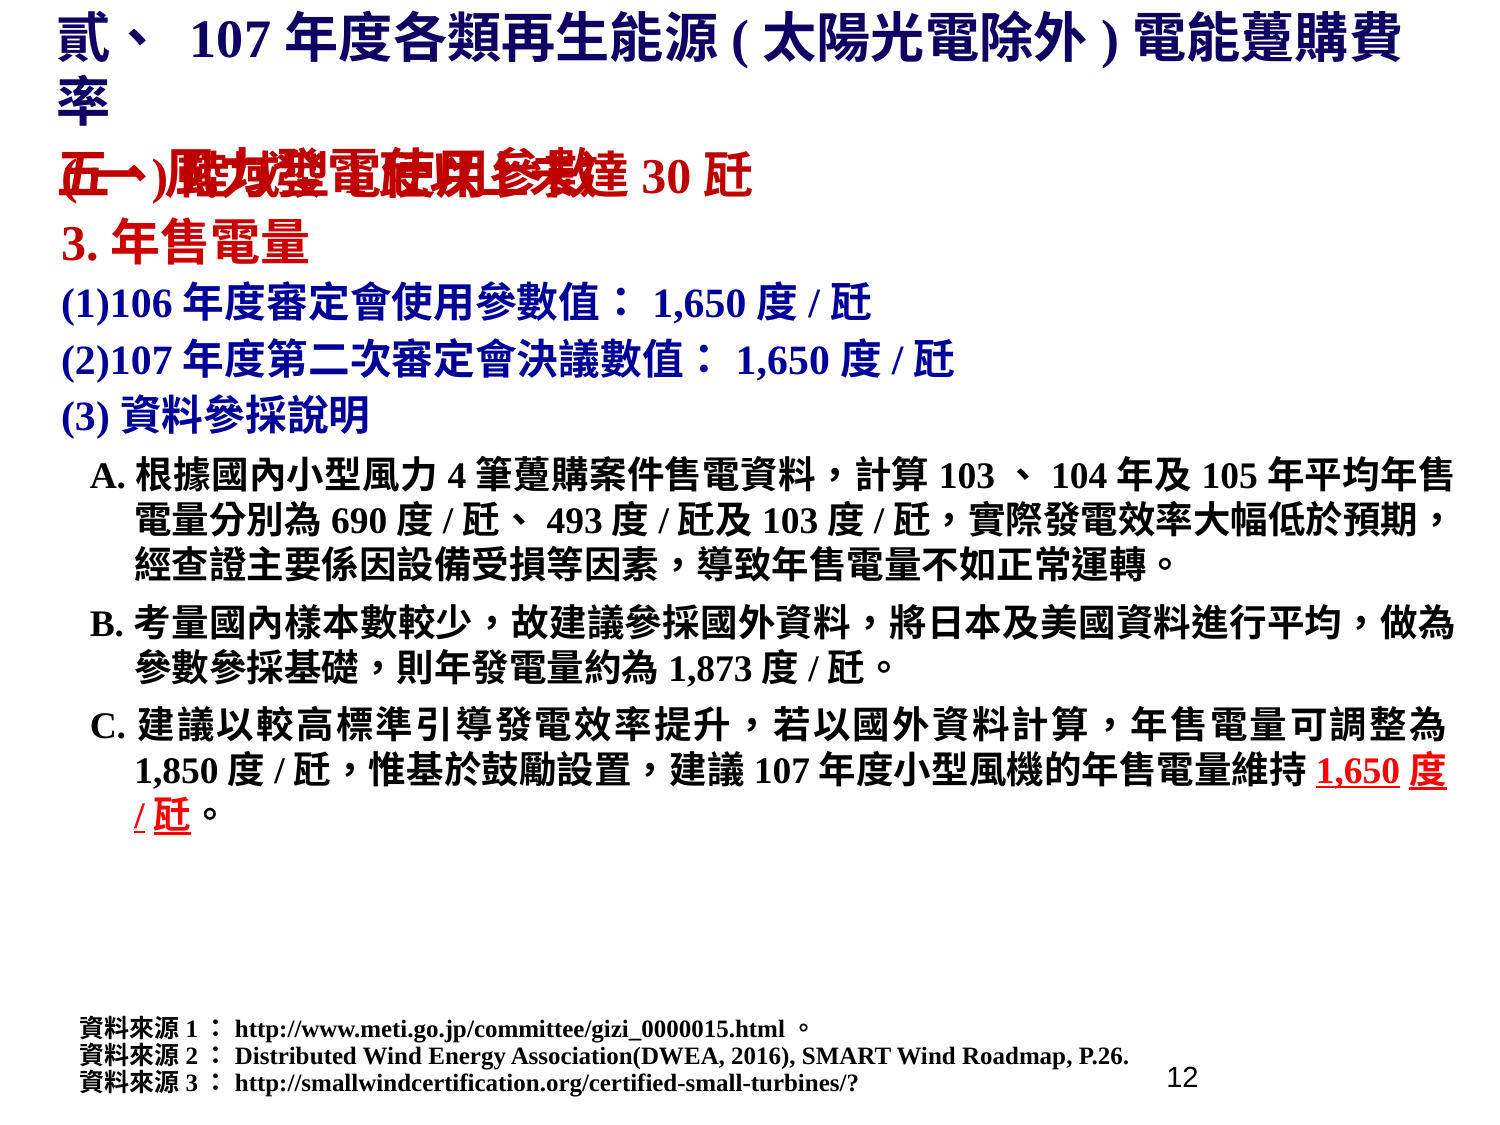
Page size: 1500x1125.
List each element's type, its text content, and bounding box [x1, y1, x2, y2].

text_box 資料來源1：http://www.meti.go.jp/committee/gizi_0000015.html。 資料來源2：Distributed Wind Energy Association(DWEA, 2016), SMART Wind Roadmap, P.26. 資料來源3：http://smallwindcertification.org/certified-small-turbines/? [64, 1008, 1192, 1105]
text_box (一)陸域型1瓩以上未達30瓩 3.年售電量 (1)106年度審定會使用參數值：1,650度/瓩 (2)107年度第二次審定會決議數值：1,650度/瓩 (3)資料參採說明 A.根據國內小型風力4筆躉購案件售電資料，計算103、104年及105年平均年售電量分別為690度/瓩、493度/瓩及103度/瓩，實際發電效率大幅低於預期，經查證主要係因設備受損等因素，導致年售電量不如正常運轉。 B.考量國內樣本數較少，故建議參採國外資料，將日本及美國資料進行平均，做為參數參採基礎，則年發電量約為1,873度/瓩。 C.建議以較高標準引導發電效率提升，若以國外資料計算，年售電量可調整為1,850度/瓩，惟基於鼓勵設置，建議107年度小型風機的年售電量維持1,650度/瓩。 [46, 148, 1471, 844]
text_box 貳、 107年度各類再生能源(太陽光電除外)電能躉購費率 五、風力發電使用參數 [41, 0, 1459, 161]
text_box <編號> [1151, 1051, 1500, 1125]
